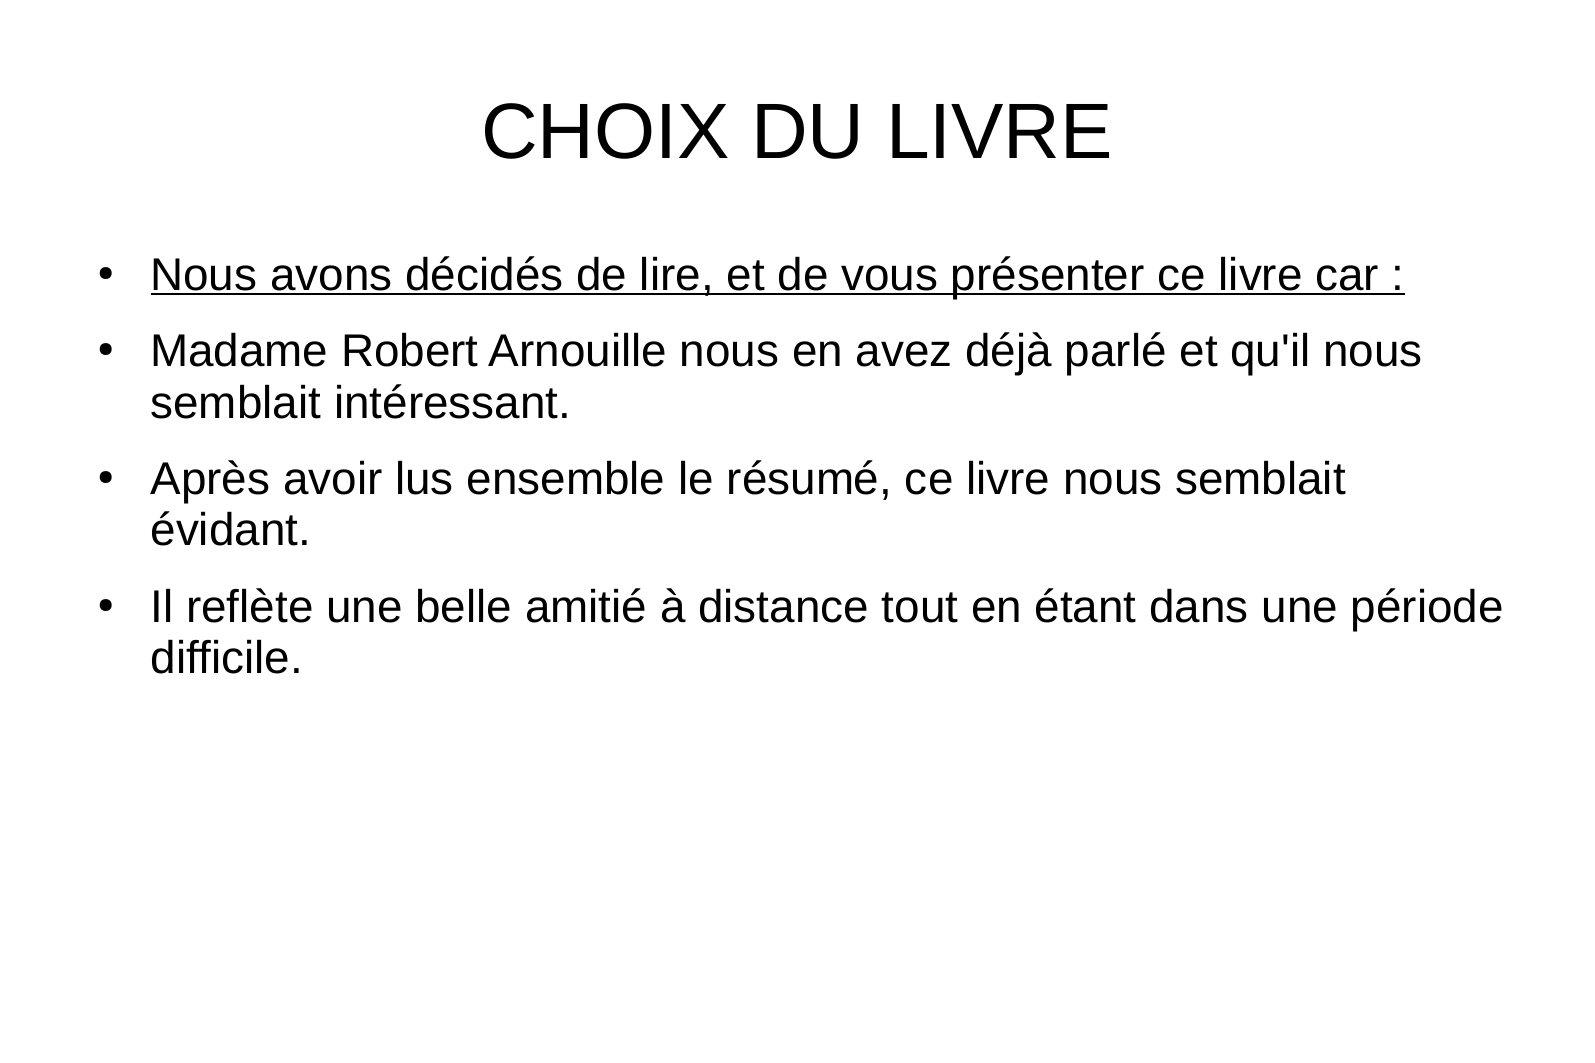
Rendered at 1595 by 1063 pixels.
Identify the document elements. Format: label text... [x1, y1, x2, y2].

title CHOIX DU LIVRE [79, 42, 1515, 220]
list Nous avons décidés de lire, et de vous présenter ce livre car : Madame Robert Arnouille nous en avez déjà parlé et qu'il nous semblait intéressant. Après avoir lus ensemble le résumé, ce livre nous semblait évidant. Il reflète une belle amitié à distance tout en étant dans une période difficile. [79, 248, 1515, 951]
